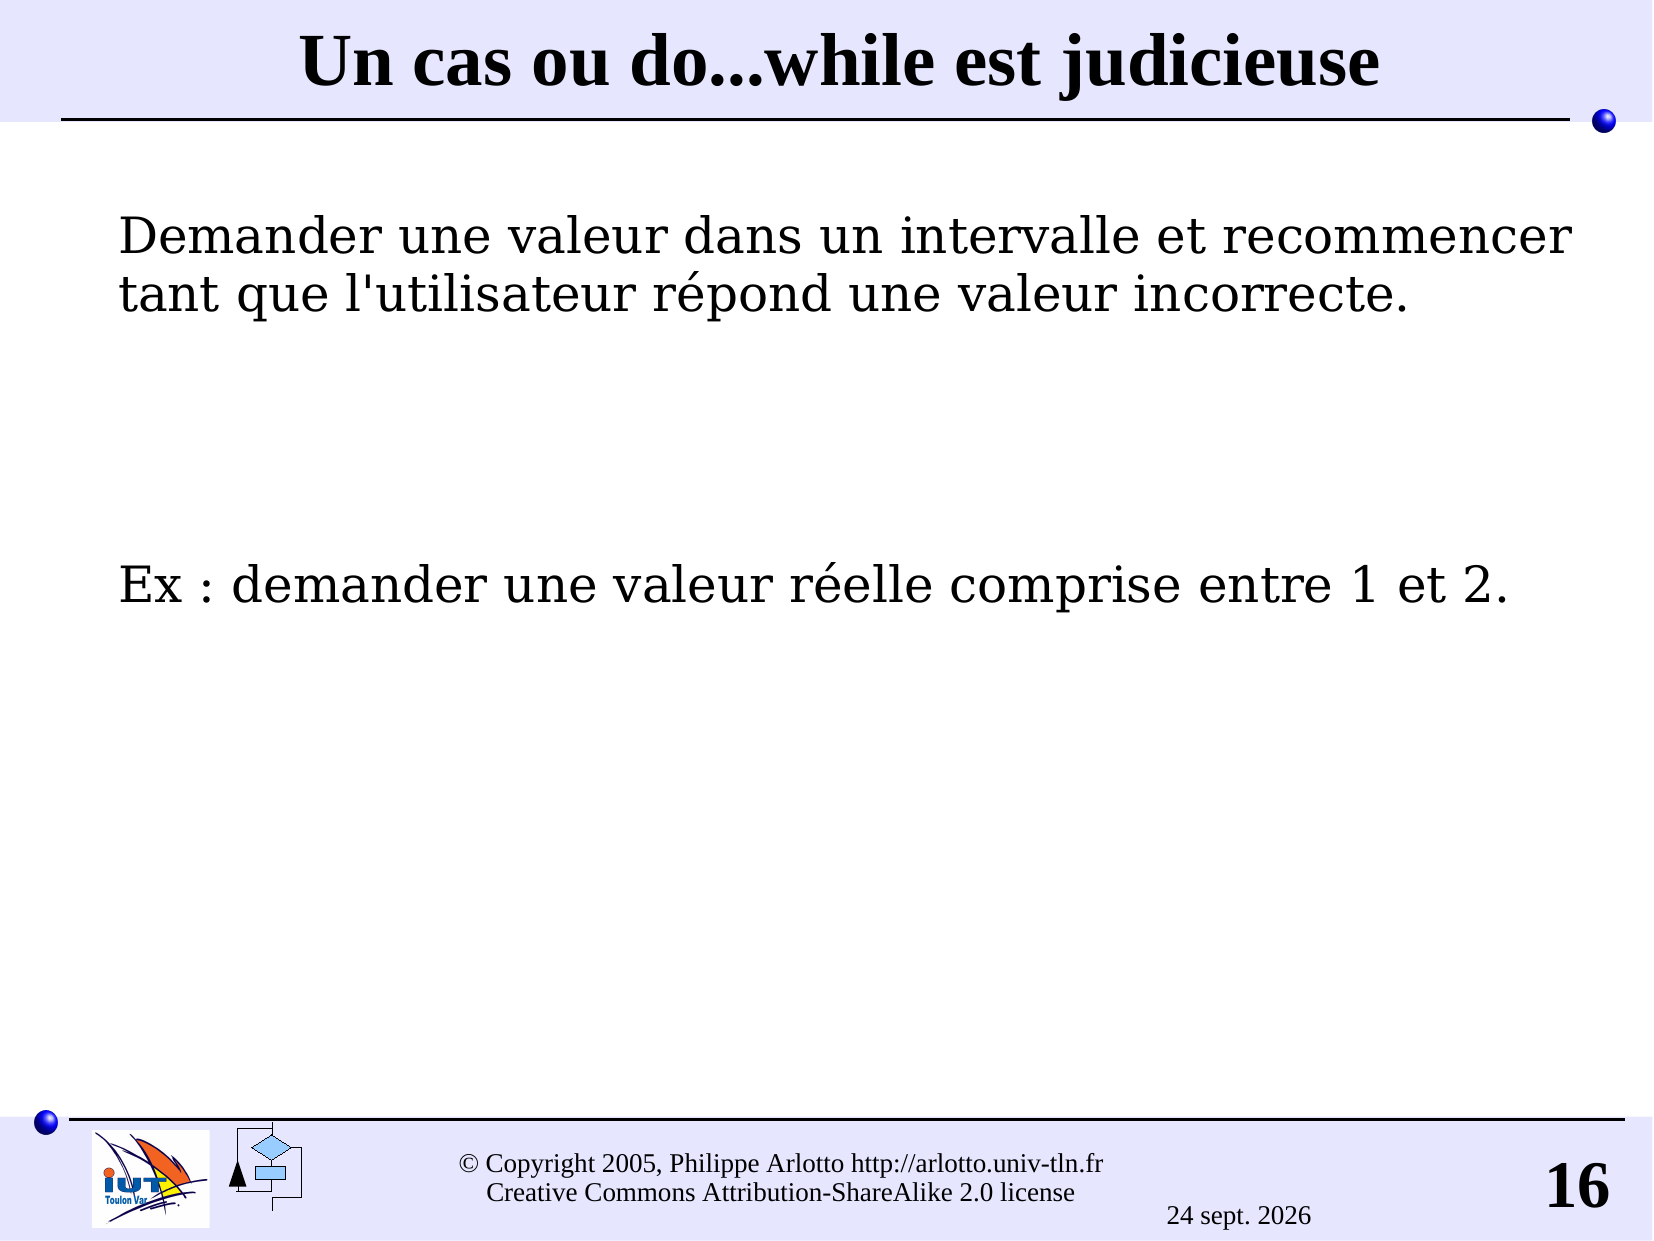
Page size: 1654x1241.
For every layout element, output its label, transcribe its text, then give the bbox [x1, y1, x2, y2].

text_box Demander une valeur dans un intervalle et recommencer tant que l'utilisateur répond une valeur incorrecte. Ex : demander une valeur réelle comprise entre 1 et 2. [118, 206, 1574, 675]
title Un cas ou do...while est judicieuse [95, 11, 1585, 110]
